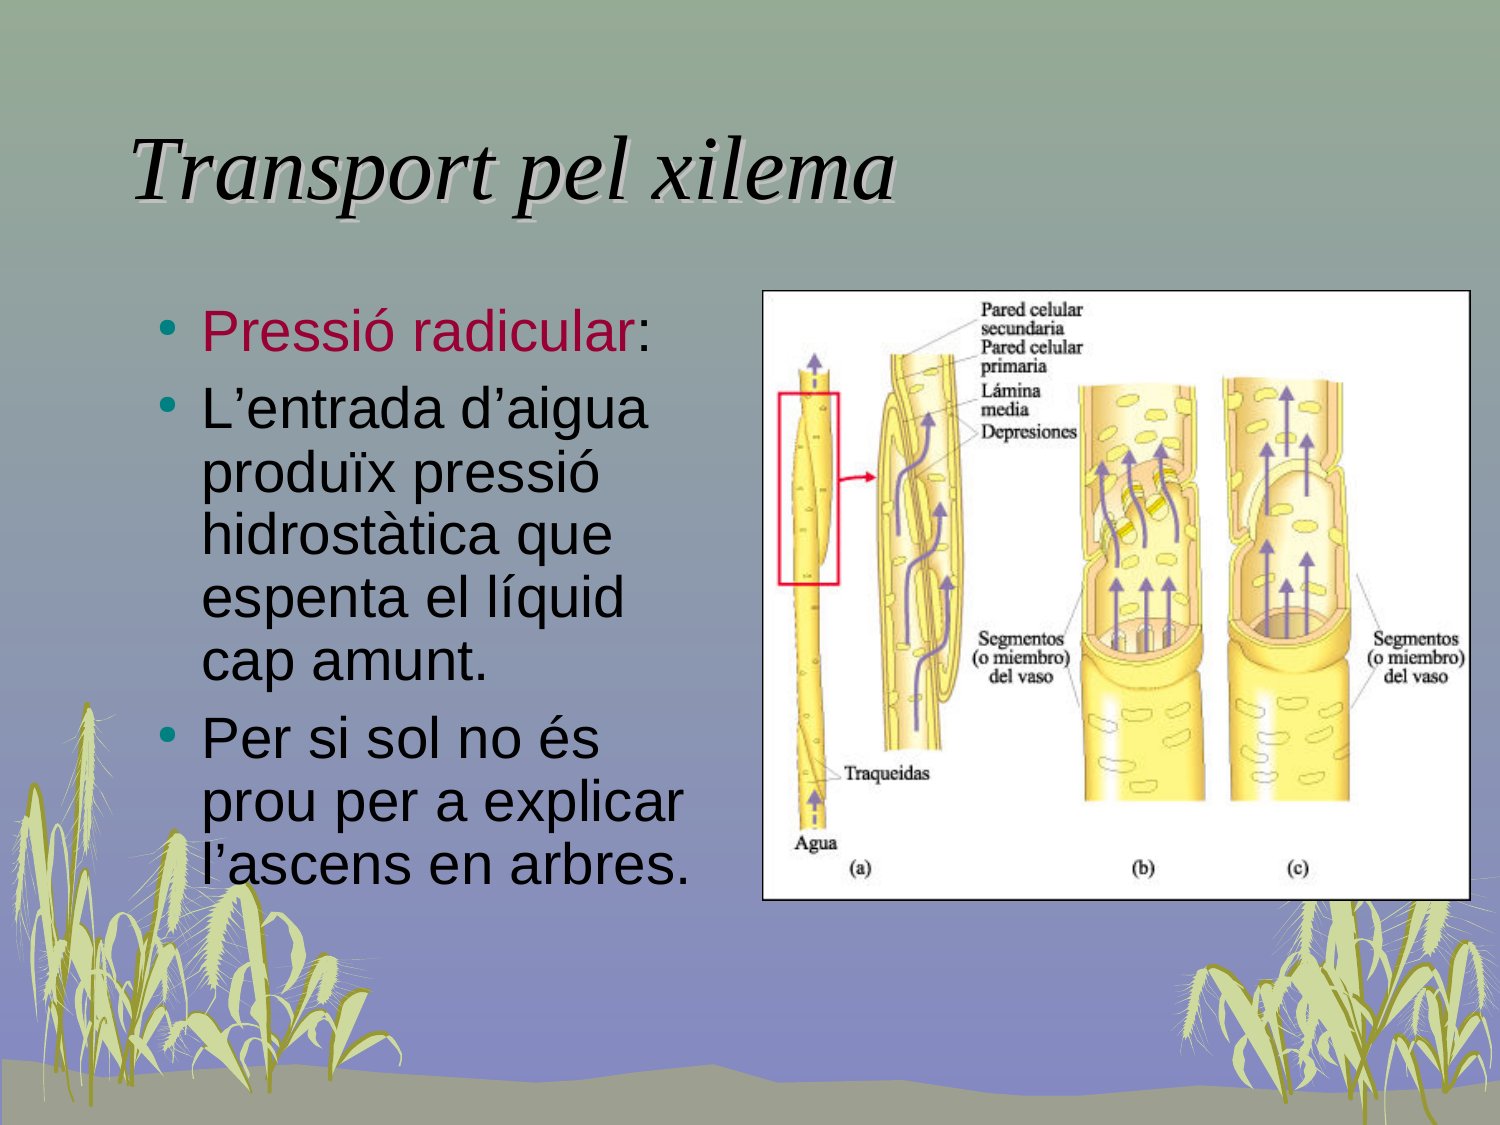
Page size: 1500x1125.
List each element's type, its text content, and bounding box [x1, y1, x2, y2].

title Transport pel xilema [112, 68, 1388, 257]
picture [762, 290, 1471, 901]
list Pressió radicular: L’entrada d’aigua produïx pressió hidrostàtica que espenta el líquid cap amunt. Per si sol no és prou per a explicar l’ascens en arbres. [112, 293, 738, 969]
